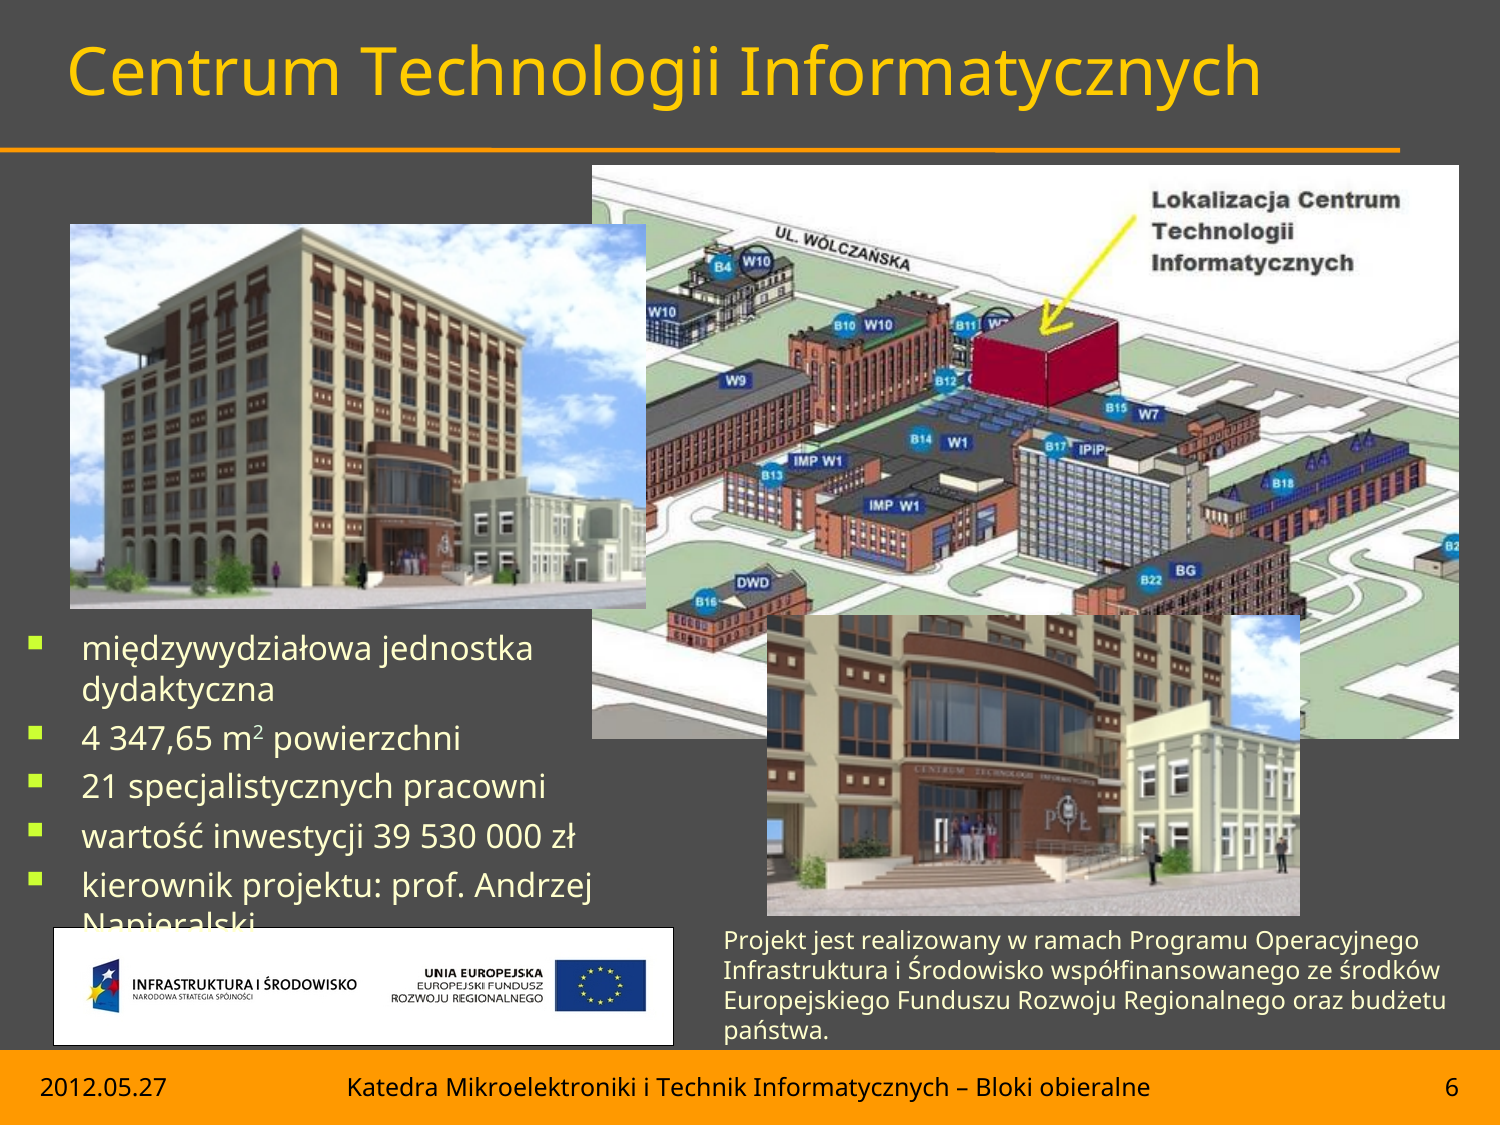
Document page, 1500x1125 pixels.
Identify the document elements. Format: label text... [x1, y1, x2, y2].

picture [70, 165, 1459, 916]
text_box [87, 927, 96, 932]
picture [59, 932, 669, 1040]
text_box [239, 927, 250, 932]
text_box Projekt jest realizowany w ramach Programu Operacyjnego Infrastruktura i Środowisko współfinansowanego ze środków Europejskiego Funduszu Rozwoju Regionalnego oraz budżetu państwa. [708, 916, 1477, 1053]
text_box [178, 927, 190, 932]
list międzywydziałowa jednostka dydaktyczna 4 347,65 m2 powierzchni 21 specjalistycznych pracowni wartość inwestycji 39 530 000 zł kierownik projektu: prof. Andrzej Napieralski [11, 620, 709, 927]
text_box [211, 927, 224, 932]
text_box [224, 927, 232, 932]
text_box [131, 927, 141, 932]
title Centrum Technologii Informatycznych [52, 12, 1469, 127]
text_box [159, 927, 175, 932]
text_box [53, 927, 674, 1046]
